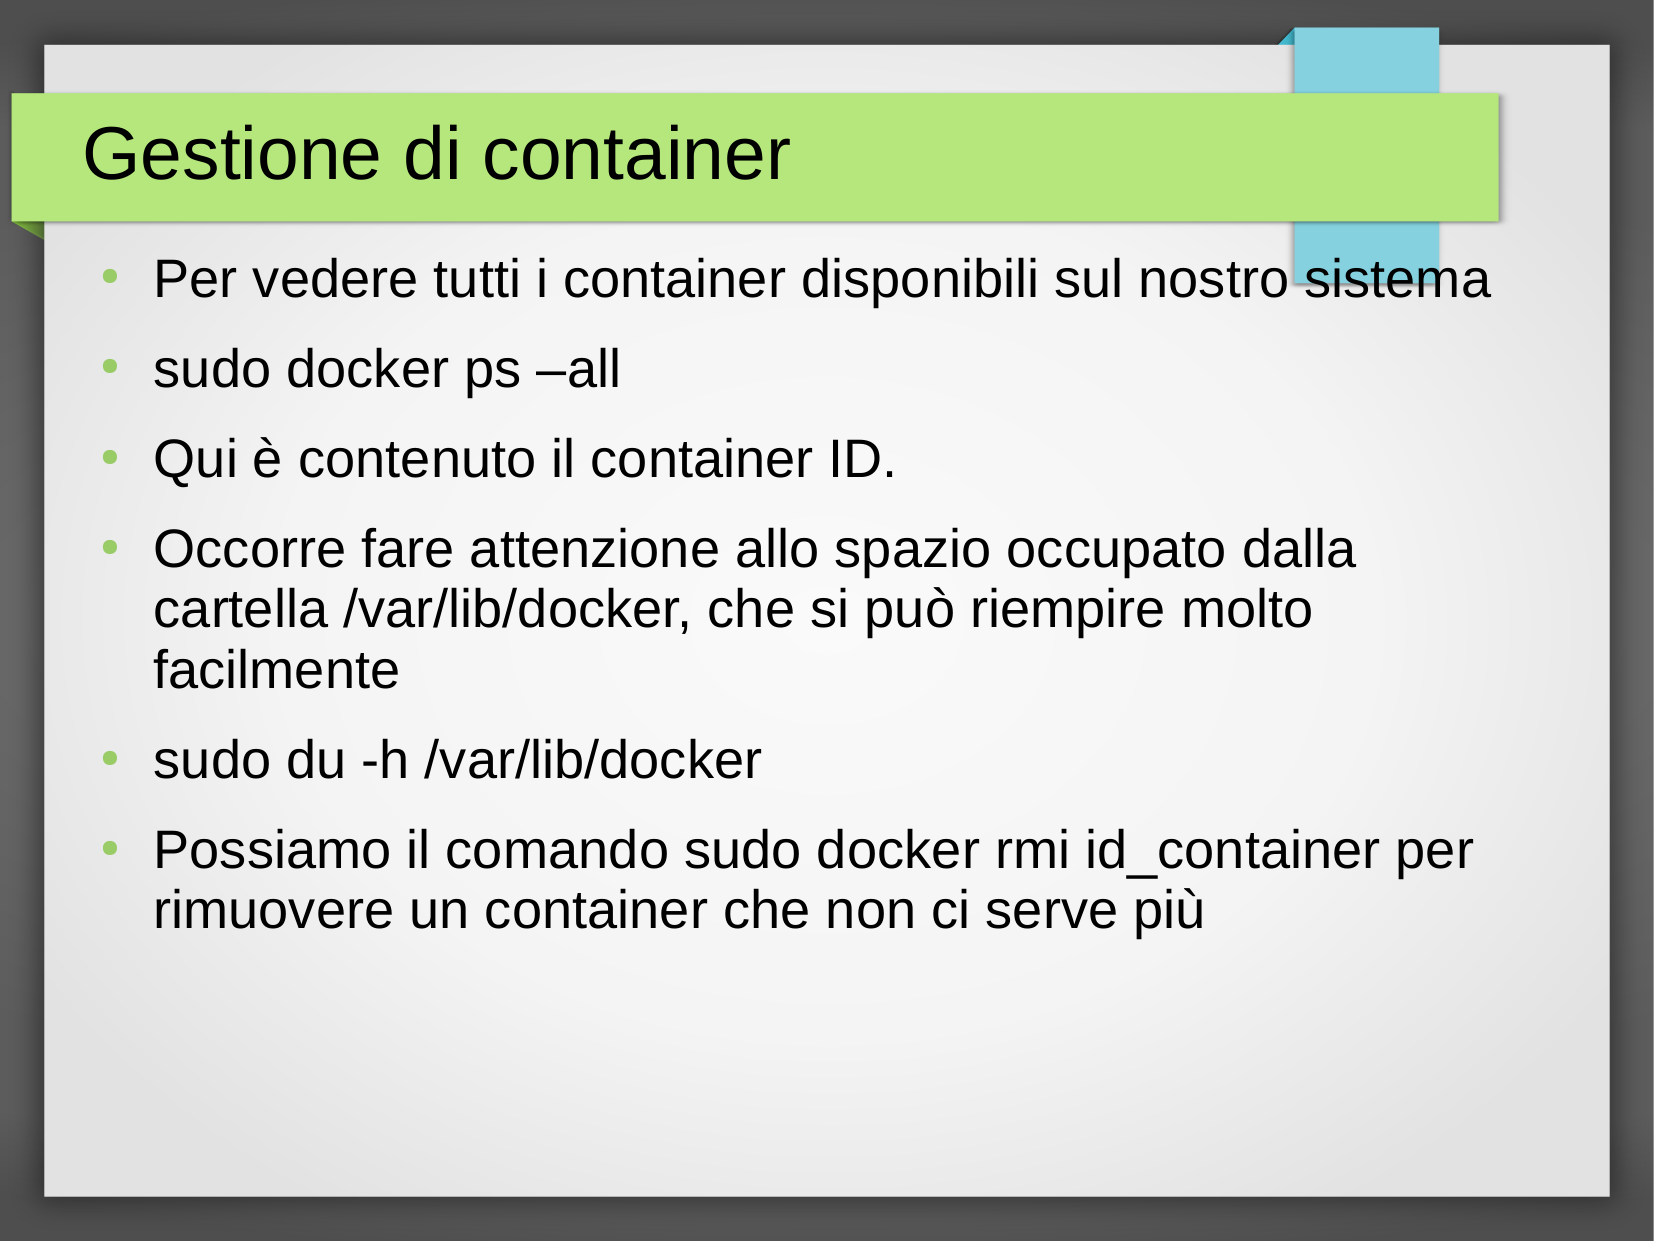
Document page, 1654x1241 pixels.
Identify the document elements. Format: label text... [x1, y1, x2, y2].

list Per vedere tutti i container disponibili sul nostro sistema sudo docker ps –all Qui è contenuto il container ID. Occorre fare attenzione allo spazio occupato dalla cartella /var/lib/docker, che si può riempire molto facilmente sudo du -h /var/lib/docker Possiamo il comando sudo docker rmi id_container per rimuovere un container che non ci serve più [82, 248, 1571, 1170]
title Gestione di container [82, 94, 1264, 213]
picture [0, 0, 1654, 1241]
